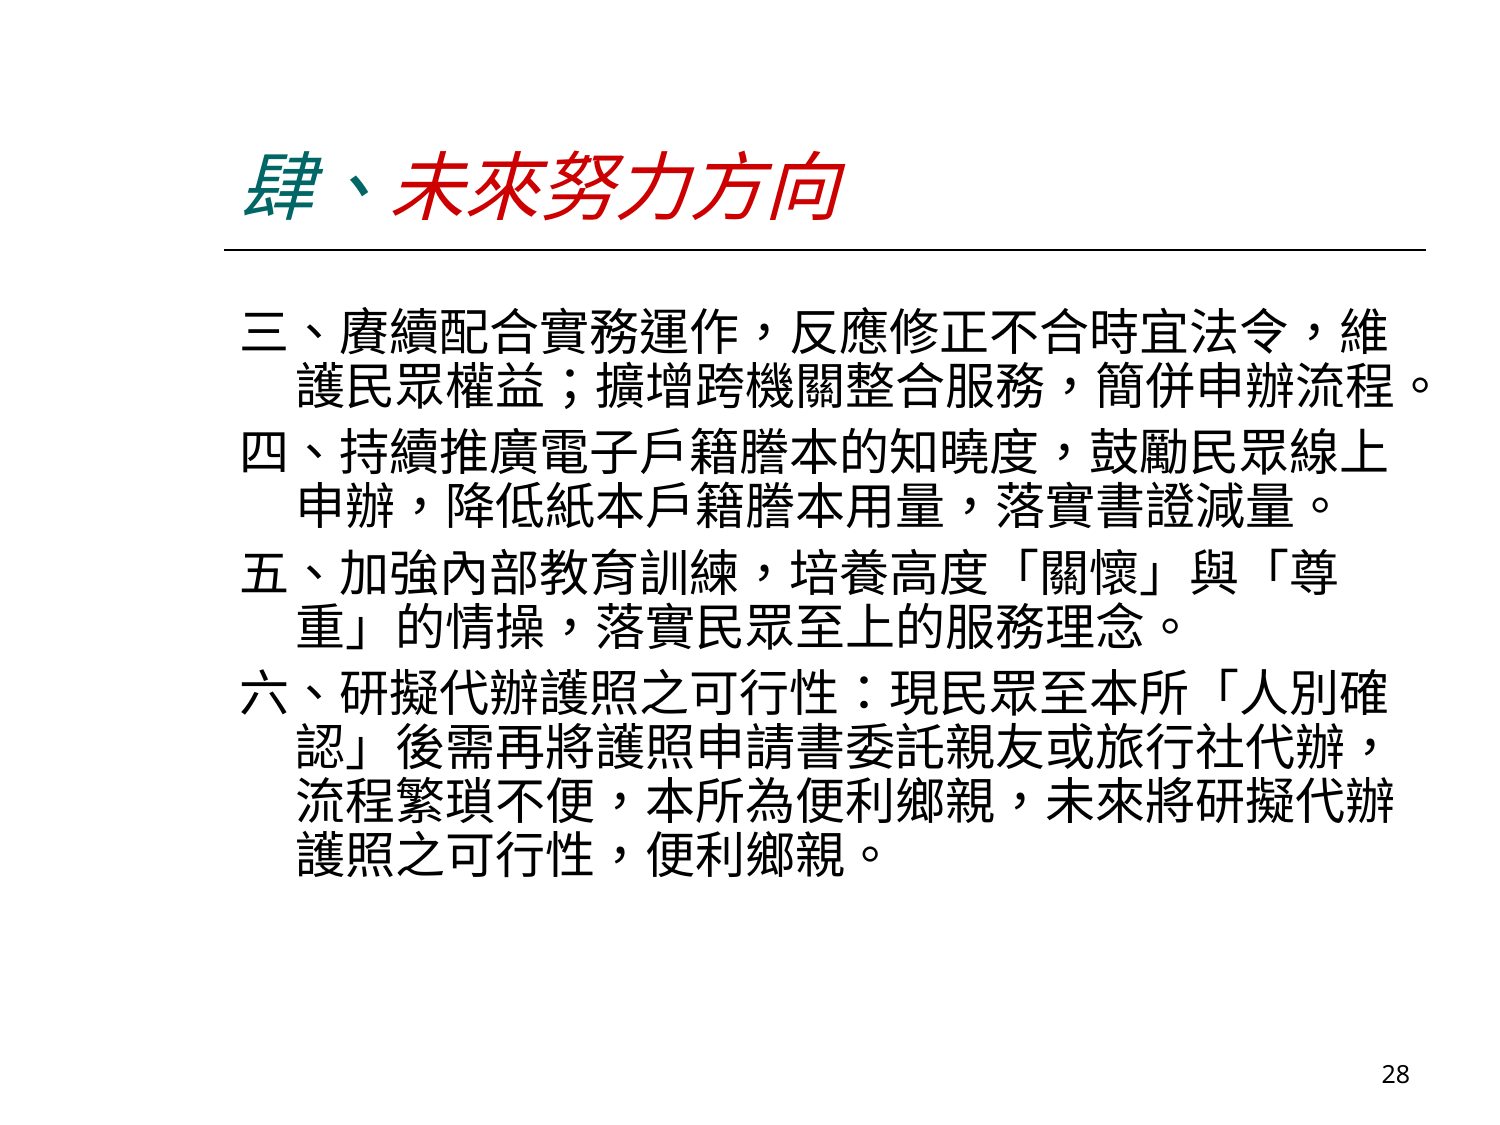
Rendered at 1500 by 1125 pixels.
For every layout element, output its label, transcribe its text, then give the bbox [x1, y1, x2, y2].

title 肆、未來努力方向 [224, 49, 1425, 237]
list 三、賡續配合實務運作，反應修正不合時宜法令，維護民眾權益；擴增跨機關整合服務，簡併申辦流程。 四、持續推廣電子戶籍謄本的知曉度，鼓勵民眾線上申辦，降低紙本戶籍謄本用量，落實書證減量。 五、加強內部教育訓練，培養高度「關懷」與「尊重」的情操，落實民眾至上的服務理念。 六、研擬代辦護照之可行性：現民眾至本所「人別確認」後需再將護照申請書委託親友或旅行社代辦，流程繁瑣不便，本所為便利鄉親，未來將研擬代辦護照之可行性，便利鄉親。 [224, 299, 1425, 1125]
